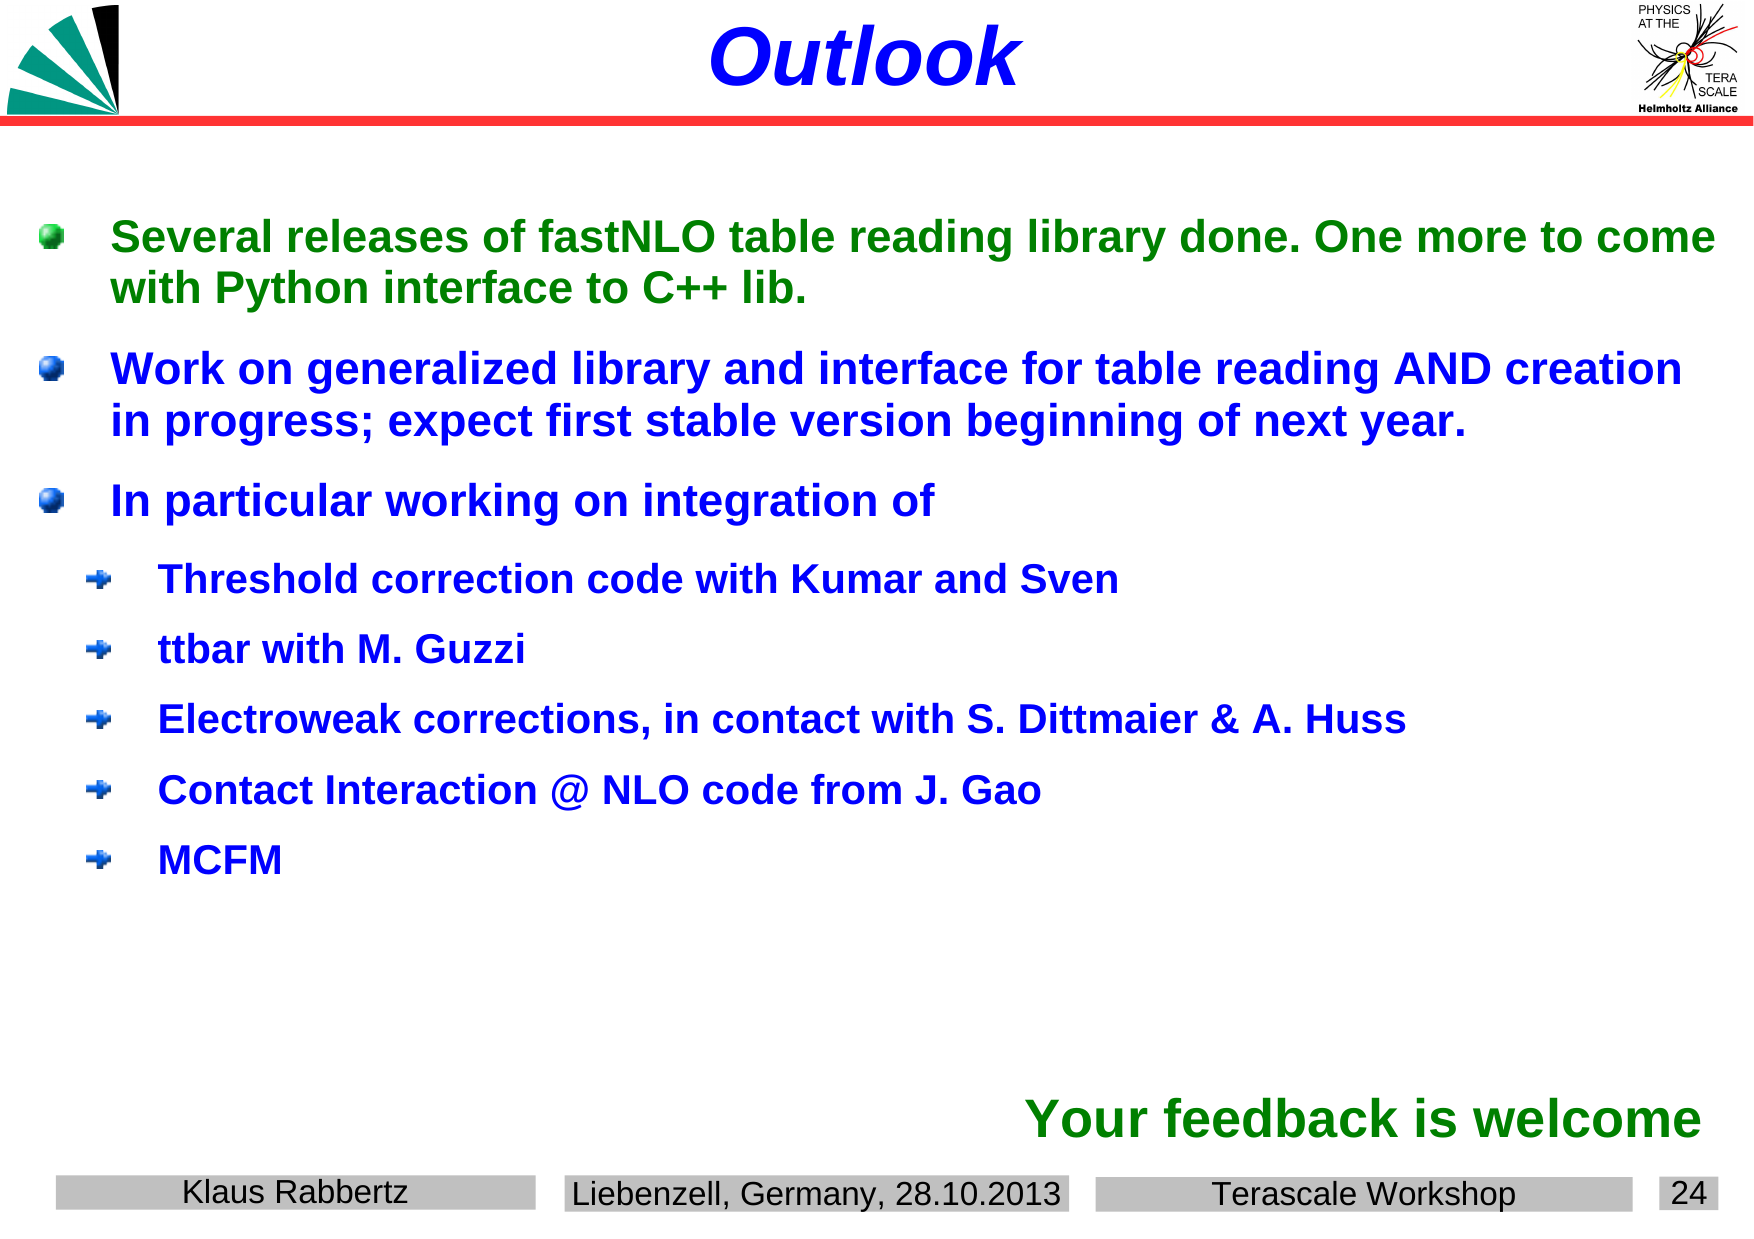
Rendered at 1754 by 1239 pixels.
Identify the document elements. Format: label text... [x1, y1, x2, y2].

title Outlook [123, 0, 1606, 114]
picture [1631, 1, 1745, 115]
list Several releases of fastNLO table reading library done. One more to come with Python interface to C++ lib. Work on generalized library and interface for table reading AND creation in progress; expect first stable version beginning of next year. In particular working on integration of Threshold correction code with Kumar and Sven ttbar with M. Guzzi Electroweak corrections, in contact with S. Dittmaier & A. Huss Contact Interaction @ NLO code from J. Gao MCFM [27, 211, 1730, 883]
picture [7, 5, 119, 116]
text_box Your feedback is welcome [1012, 1083, 1717, 1156]
